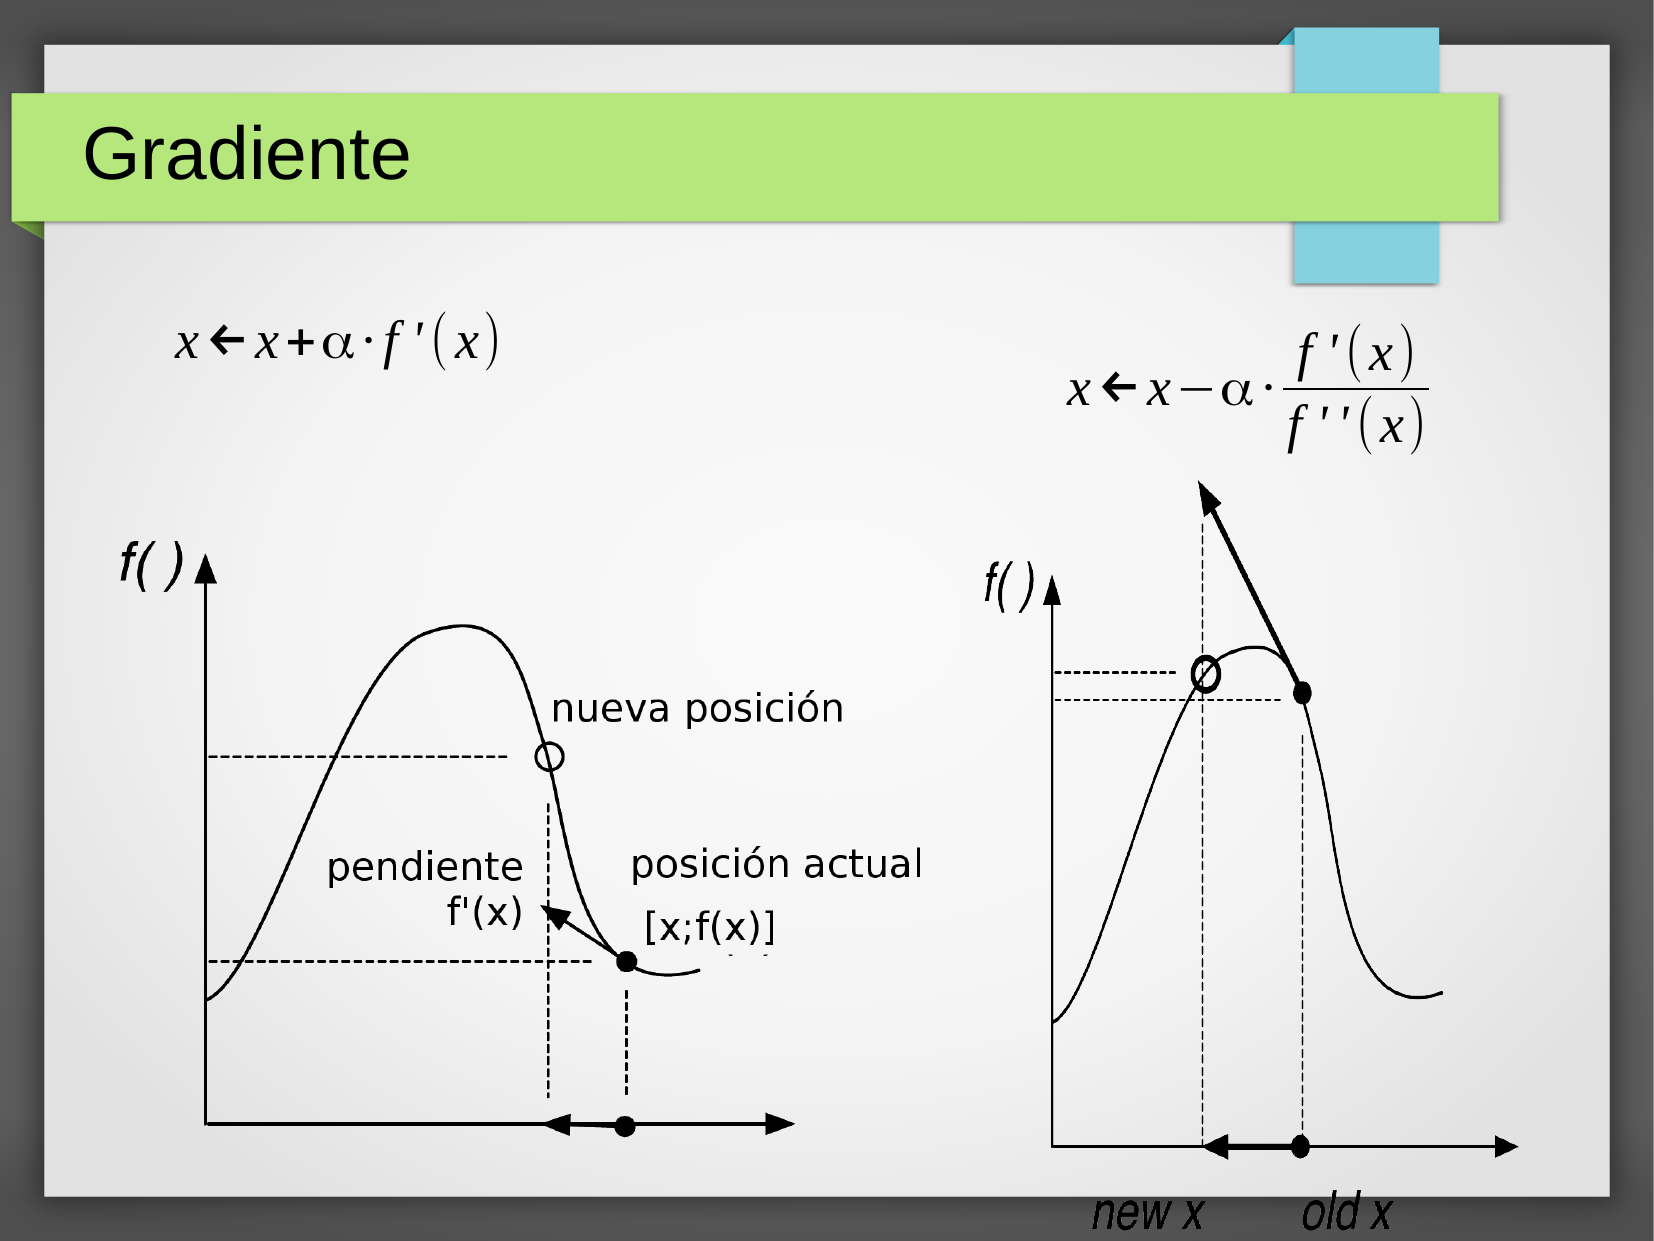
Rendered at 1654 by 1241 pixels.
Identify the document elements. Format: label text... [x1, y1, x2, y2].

list [82, 295, 1571, 1015]
chart [1058, 320, 1437, 458]
picture [0, 0, 1654, 1241]
title Gradiente [82, 94, 1264, 213]
chart [166, 308, 509, 374]
